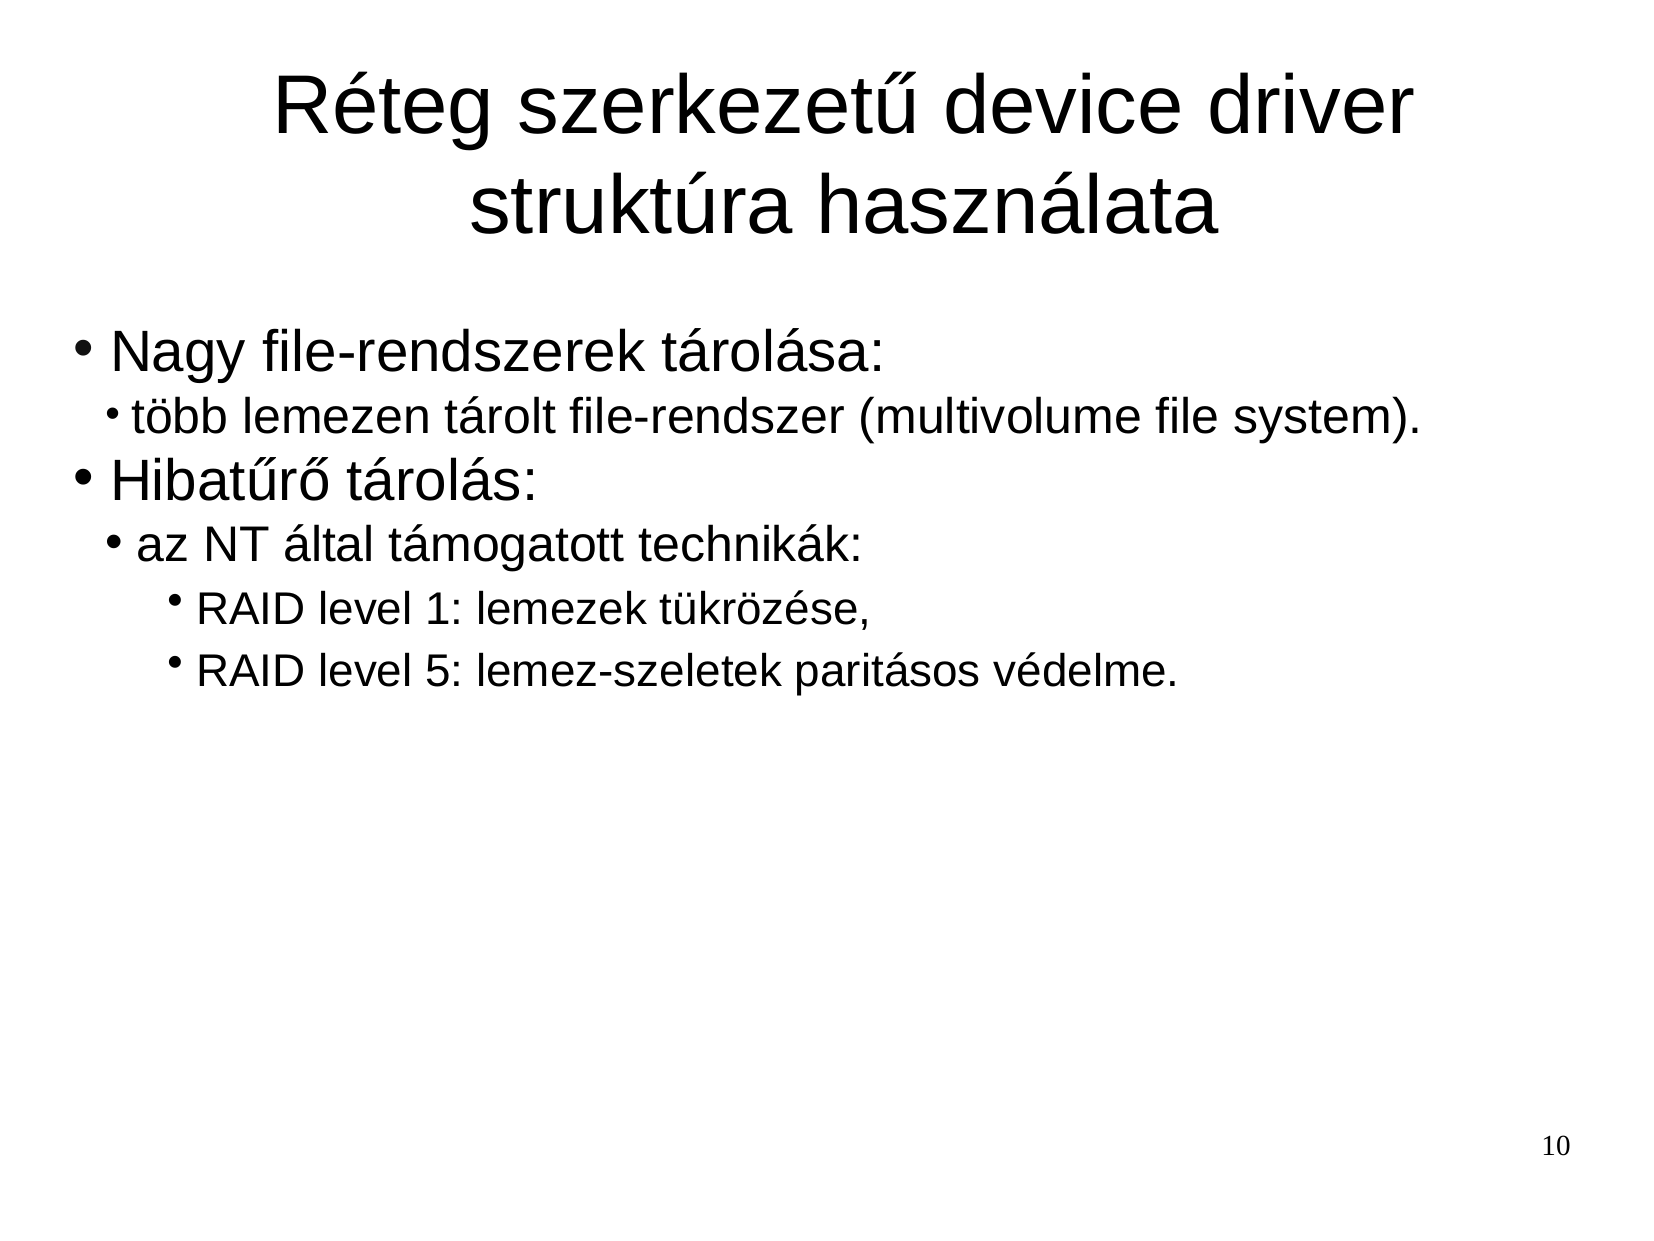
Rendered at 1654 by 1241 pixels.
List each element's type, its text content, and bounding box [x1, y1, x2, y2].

list Nagy file-rendszerek tárolása: több lemezen tárolt file-rendszer (multivolume file system). Hibatűrő tárolás: az NT által támogatott technikák: RAID level 1: lemezek tükrözése, RAID level 5: lemez-szeletek paritásos védelme. [58, 318, 1654, 1180]
title Réteg szerkezetű device driver struktúra használata [123, 46, 1530, 254]
